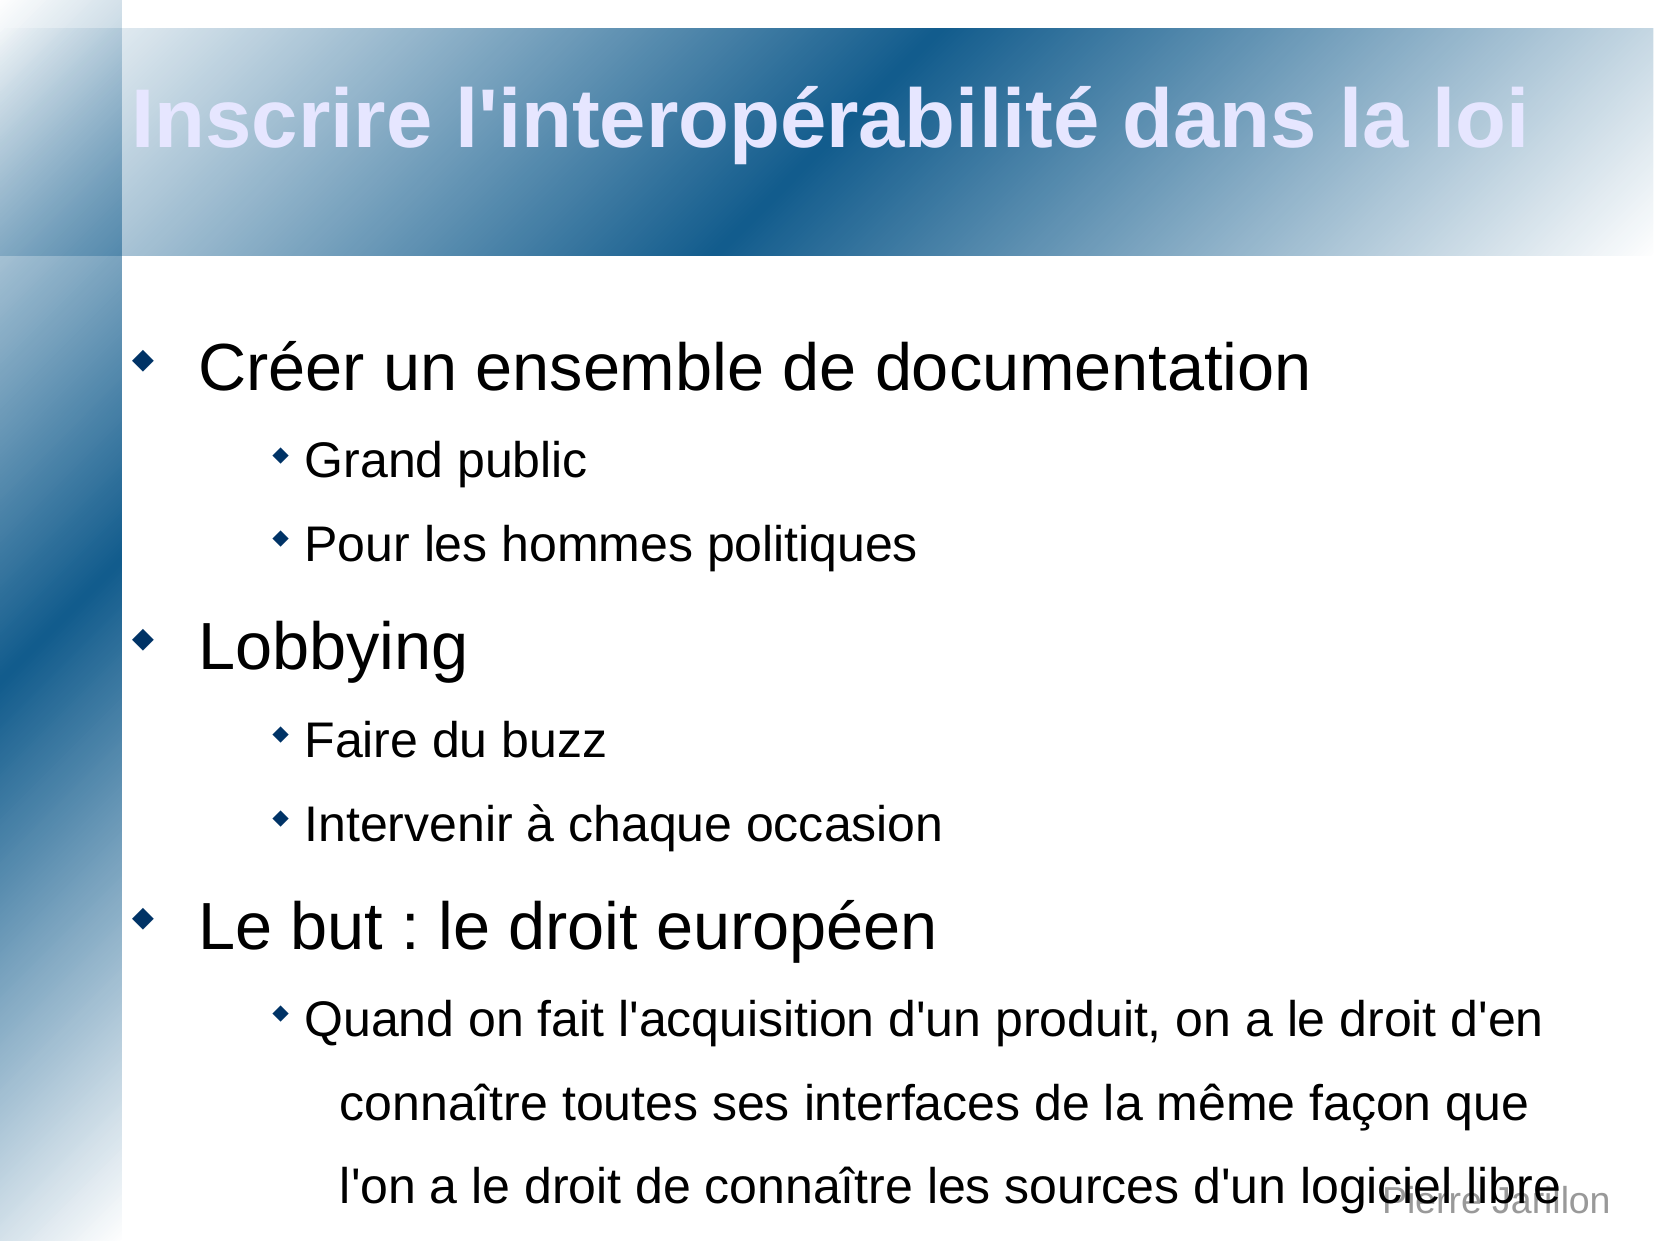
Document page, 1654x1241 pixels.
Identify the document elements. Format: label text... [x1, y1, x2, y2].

title Inscrire l'interopérabilité dans la loi [125, 71, 1538, 165]
list Créer un ensemble de documentation Grand public Pour les hommes politiques Lobbying Faire du buzz Intervenir à chaque occasion Le but : le droit européen Quand on fait l'acquisition d'un produit, on a le droit d'en connaître toutes ses interfaces de la même façon que l'on a le droit de connaître les sources d'un logiciel libre [127, 292, 1603, 1178]
